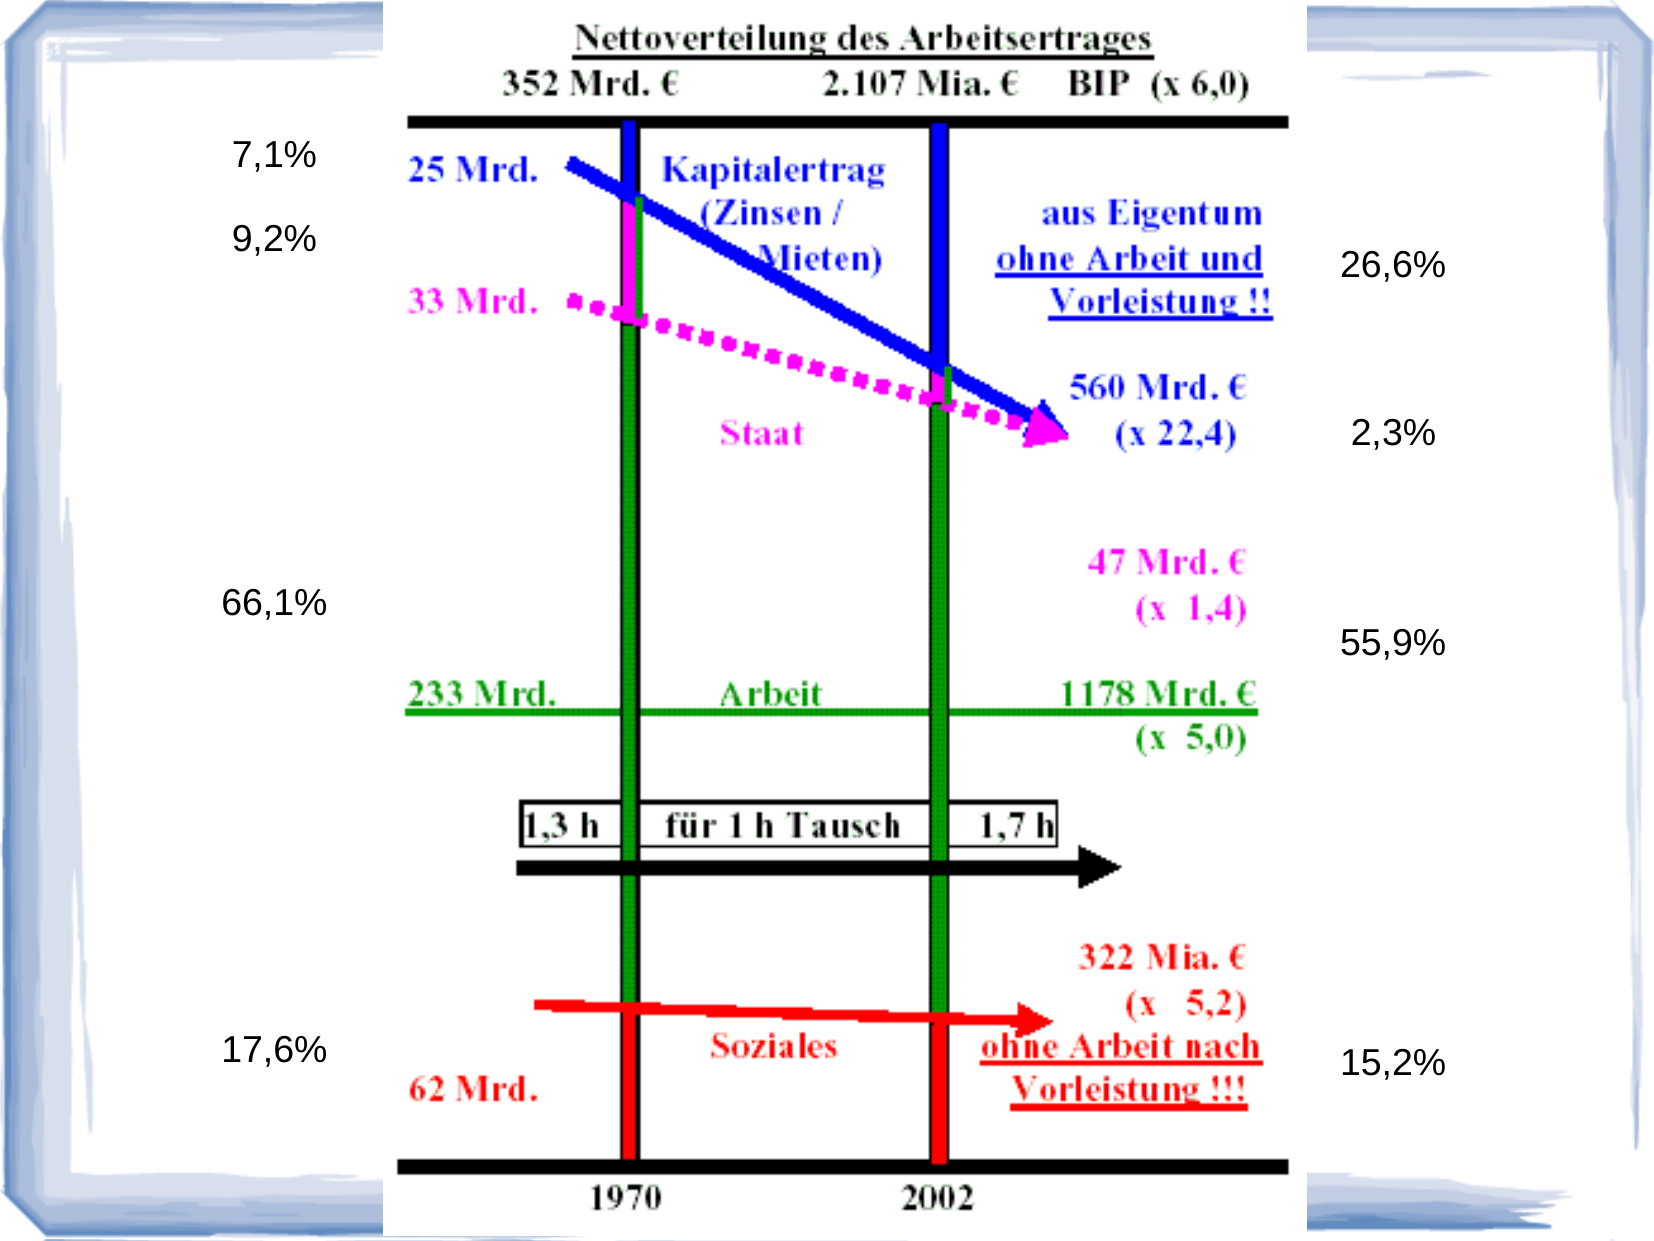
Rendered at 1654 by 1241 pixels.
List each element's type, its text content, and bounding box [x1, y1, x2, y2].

picture [0, 0, 1654, 1241]
text_box 7,1% 9,2% 66,1% 17,6% [206, 125, 363, 1079]
text_box 26,6% 2,3% 55,9% 15,2% [1325, 236, 1462, 1152]
